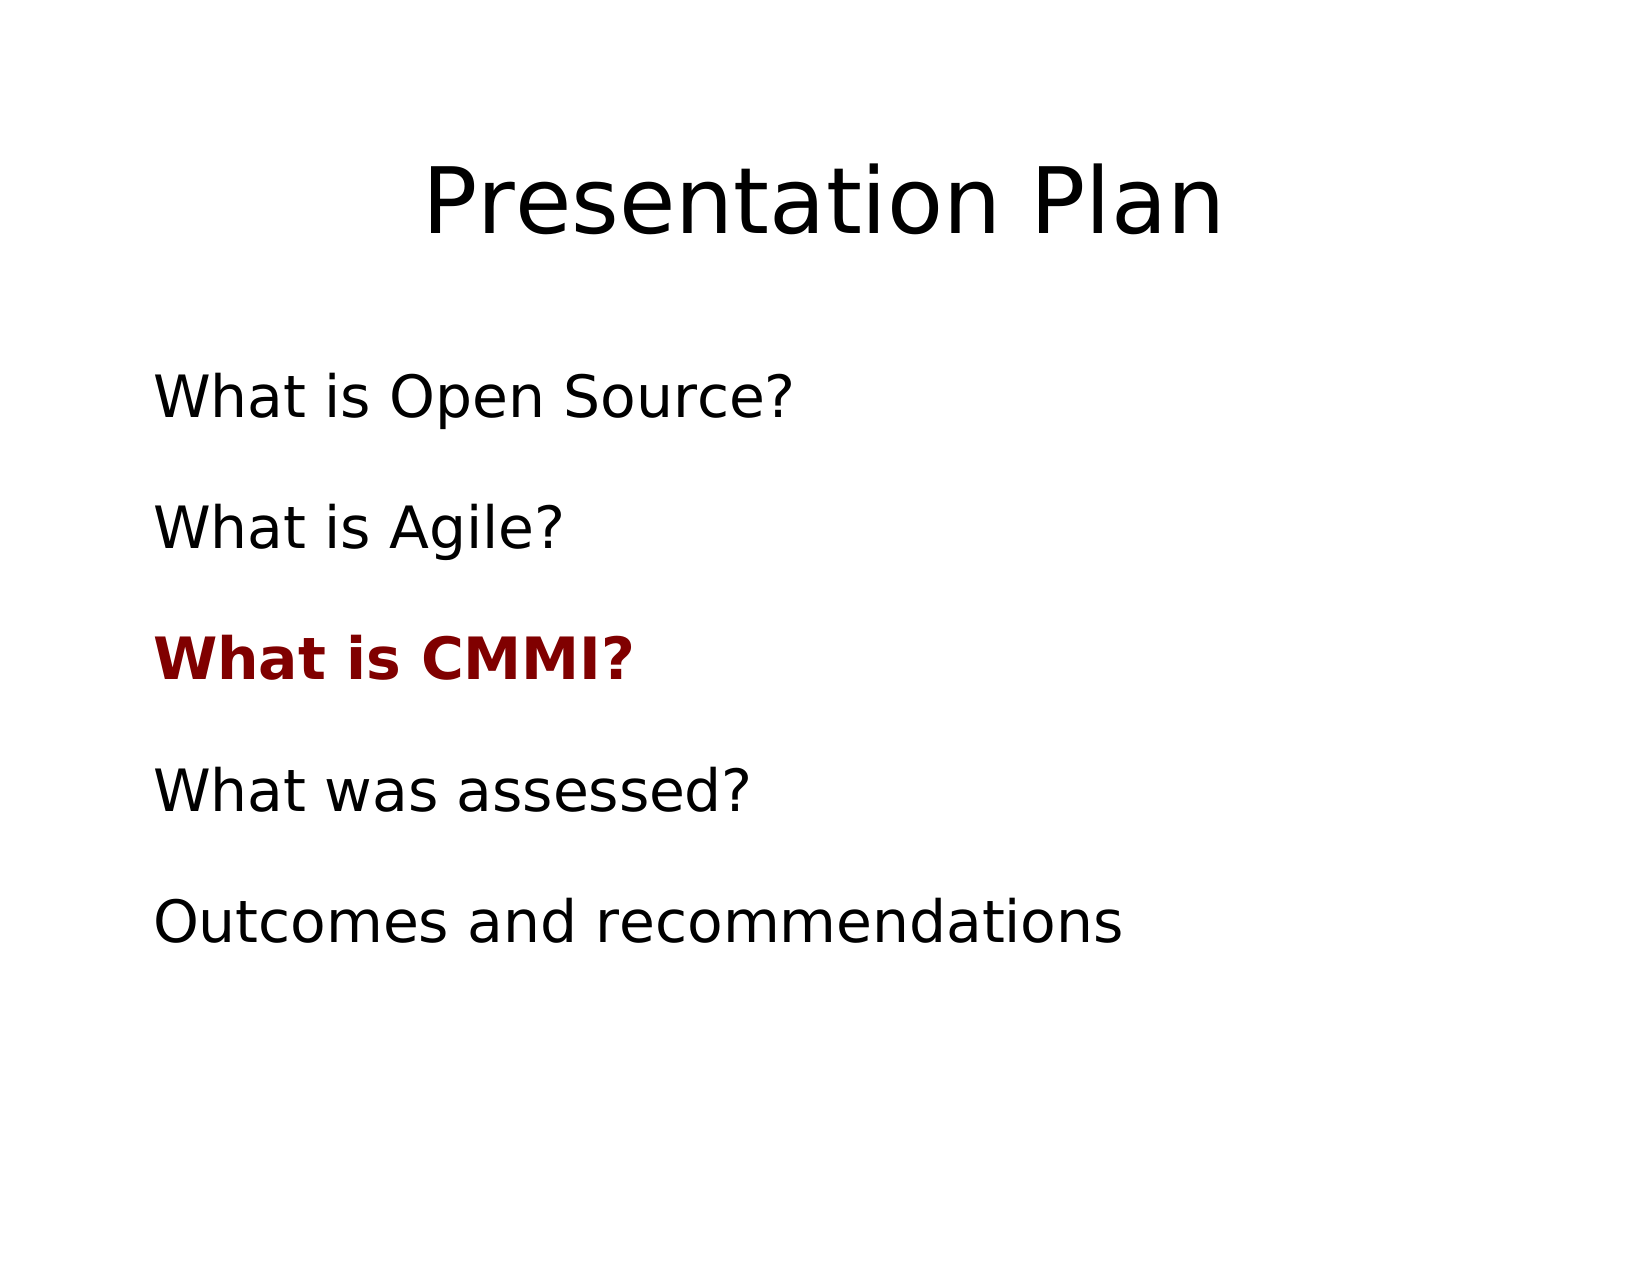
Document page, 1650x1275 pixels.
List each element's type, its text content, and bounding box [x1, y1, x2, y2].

title Presentation Plan [135, 105, 1515, 299]
list What is Open Source? What is Agile? What is CMMI? What was assessed? Outcomes and recommendations [135, 329, 1515, 1094]
